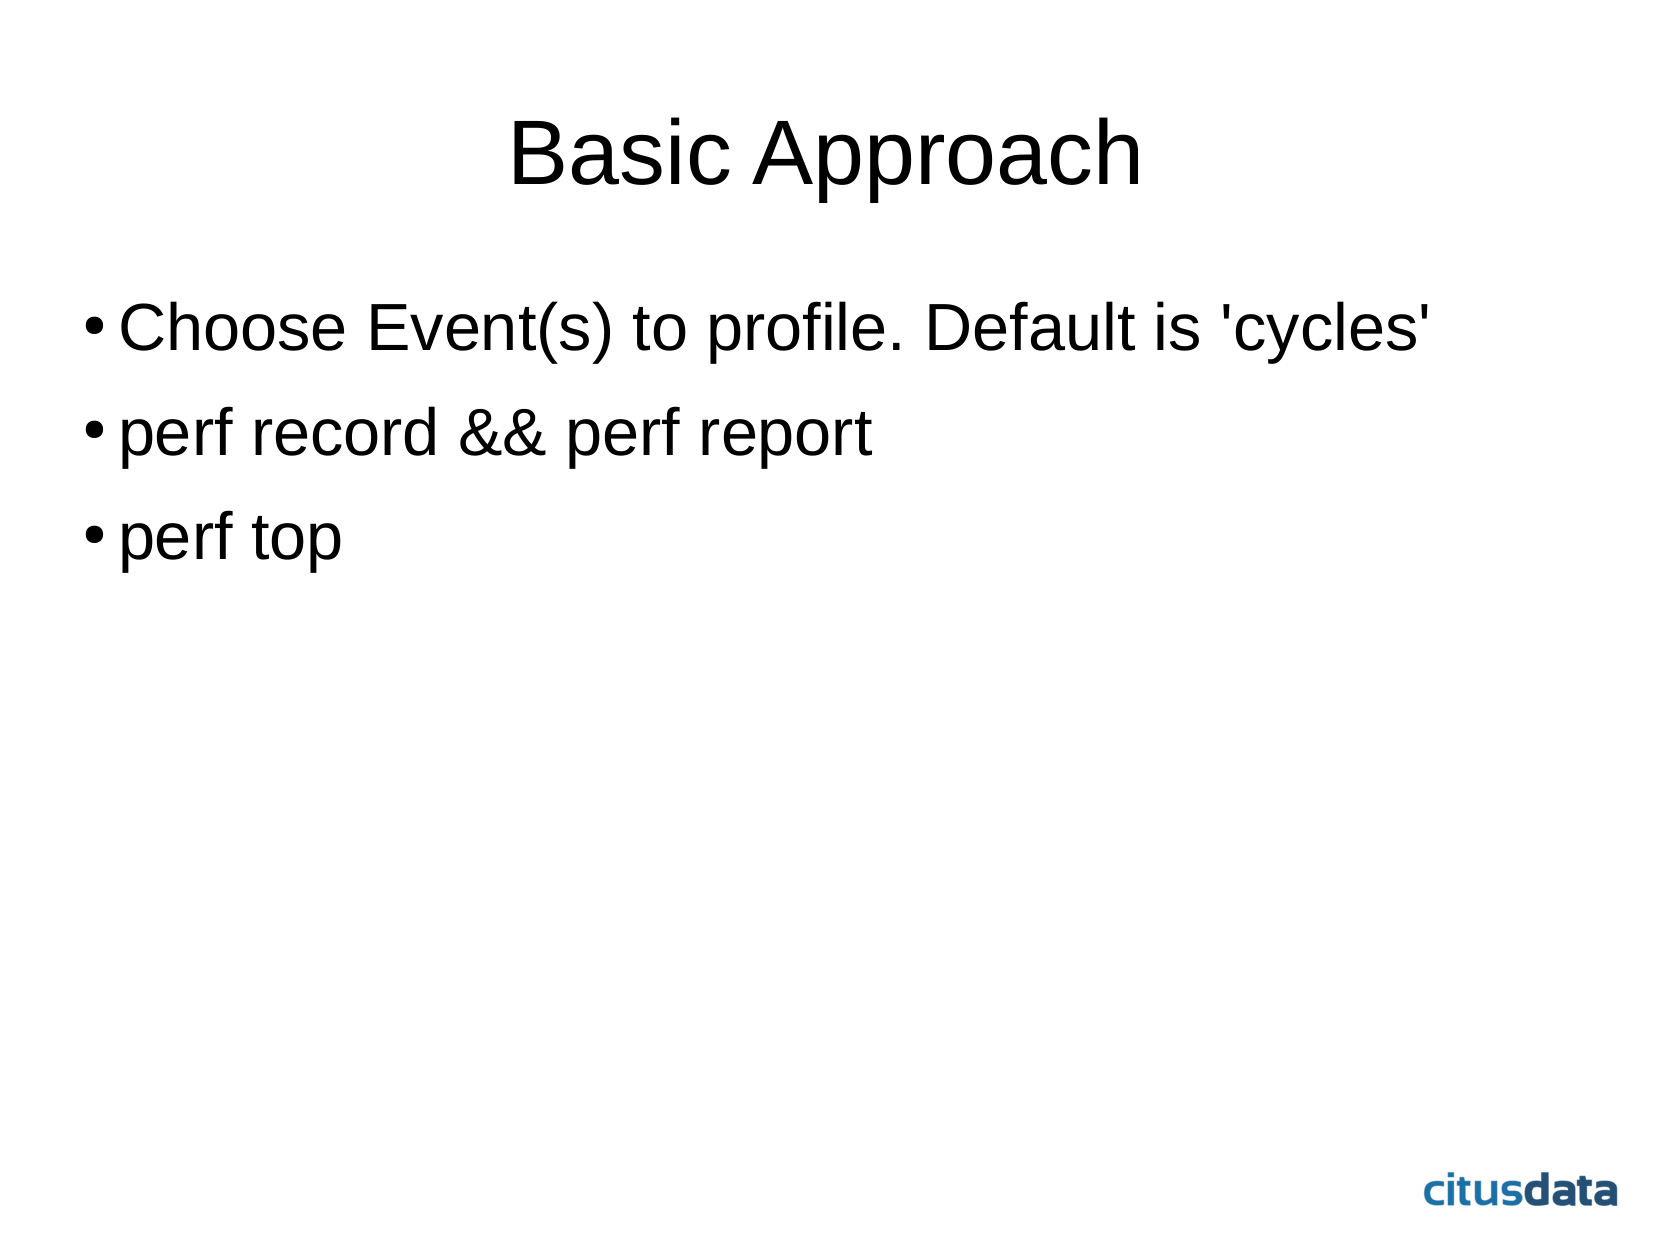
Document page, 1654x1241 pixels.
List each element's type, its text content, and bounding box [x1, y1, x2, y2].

picture [1420, 1167, 1622, 1209]
title Basic Approach [82, 49, 1571, 257]
list Choose Event(s) to profile. Default is 'cycles' perf record && perf report perf top [82, 290, 1571, 1096]
